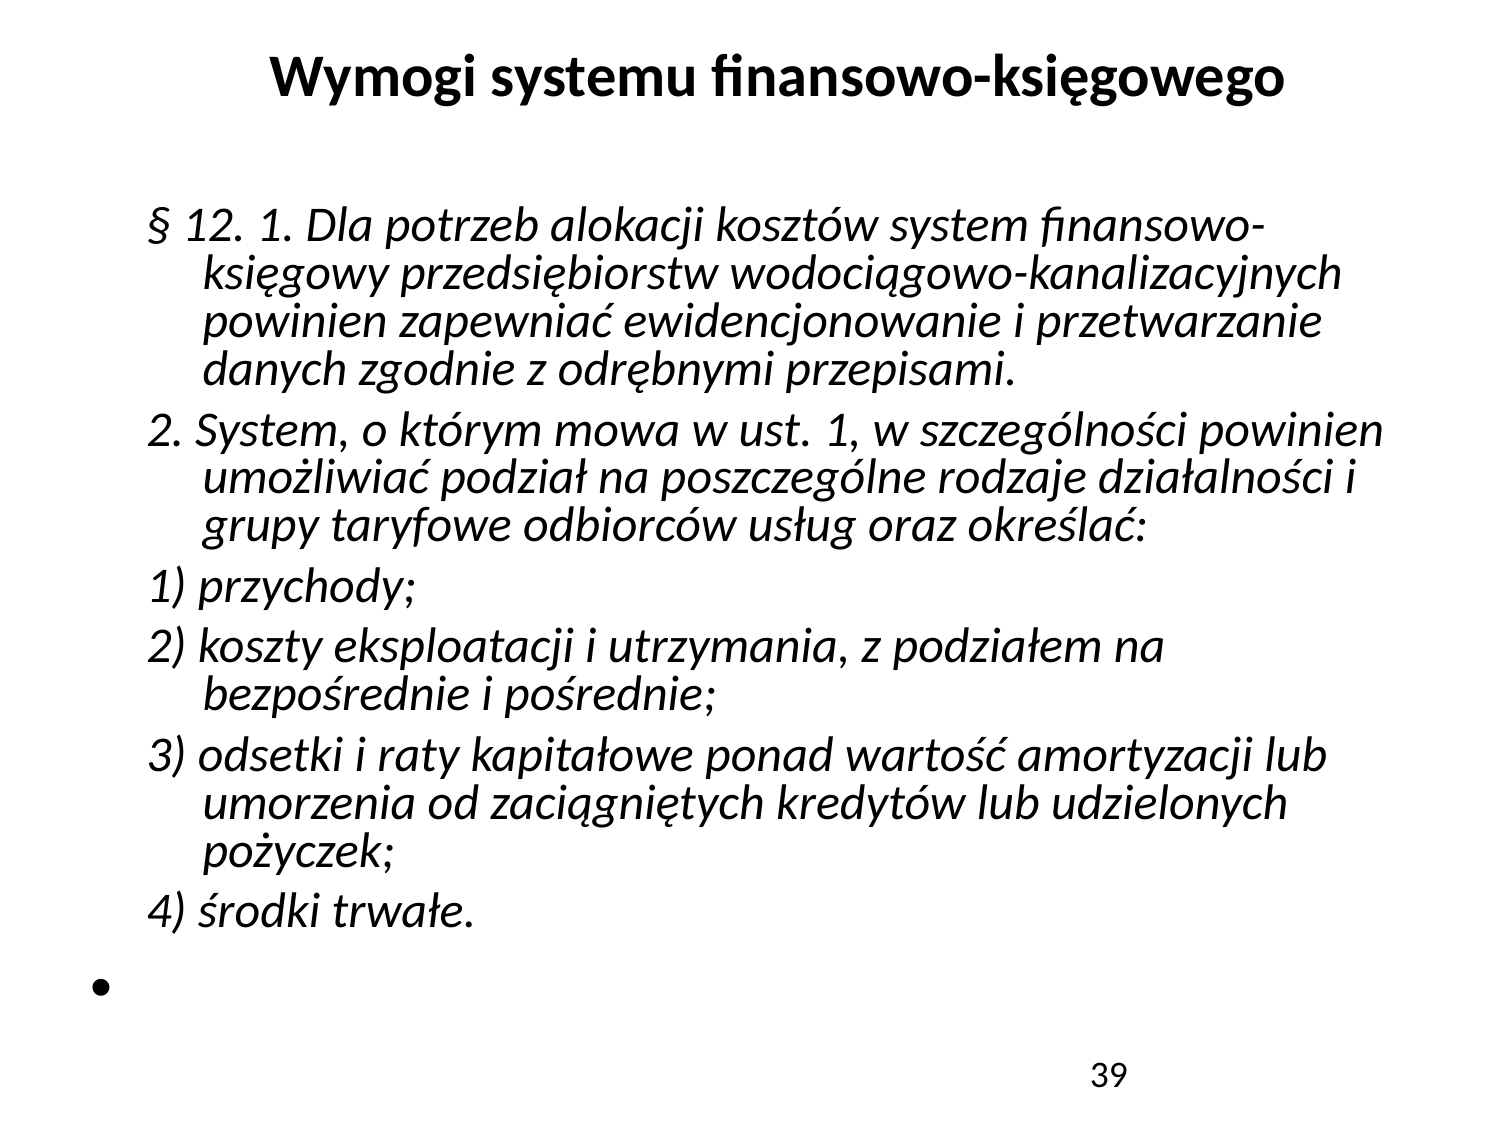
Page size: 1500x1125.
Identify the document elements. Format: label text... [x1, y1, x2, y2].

list Wymogi systemu finansowo-księgowego § 12. 1. Dla potrzeb alokacji kosztów system finansowo-księgowy przedsiębiorstw wodociągowo-kanalizacyjnych powinien zapewniać ewidencjonowanie i przetwarzanie danych zgodnie z odrębnymi przepisami. 2. System, o którym mowa w ust. 1, w szczególności powinien umożliwiać podział na poszczególne rodzaje działalności i grupy taryfowe odbiorców usług oraz określać: 1) przychody; 2) koszty eksploatacji i utrzymania, z podziałem na bezpośrednie i pośrednie; 3) odsetki i raty kapitałowe ponad wartość amortyzacji lub umorzenia od zaciągniętych kredytów lub udzielonych pożyczek; 4) środki trwałe. [75, 42, 1426, 1005]
text_box 35 [1074, 1042, 1426, 1103]
